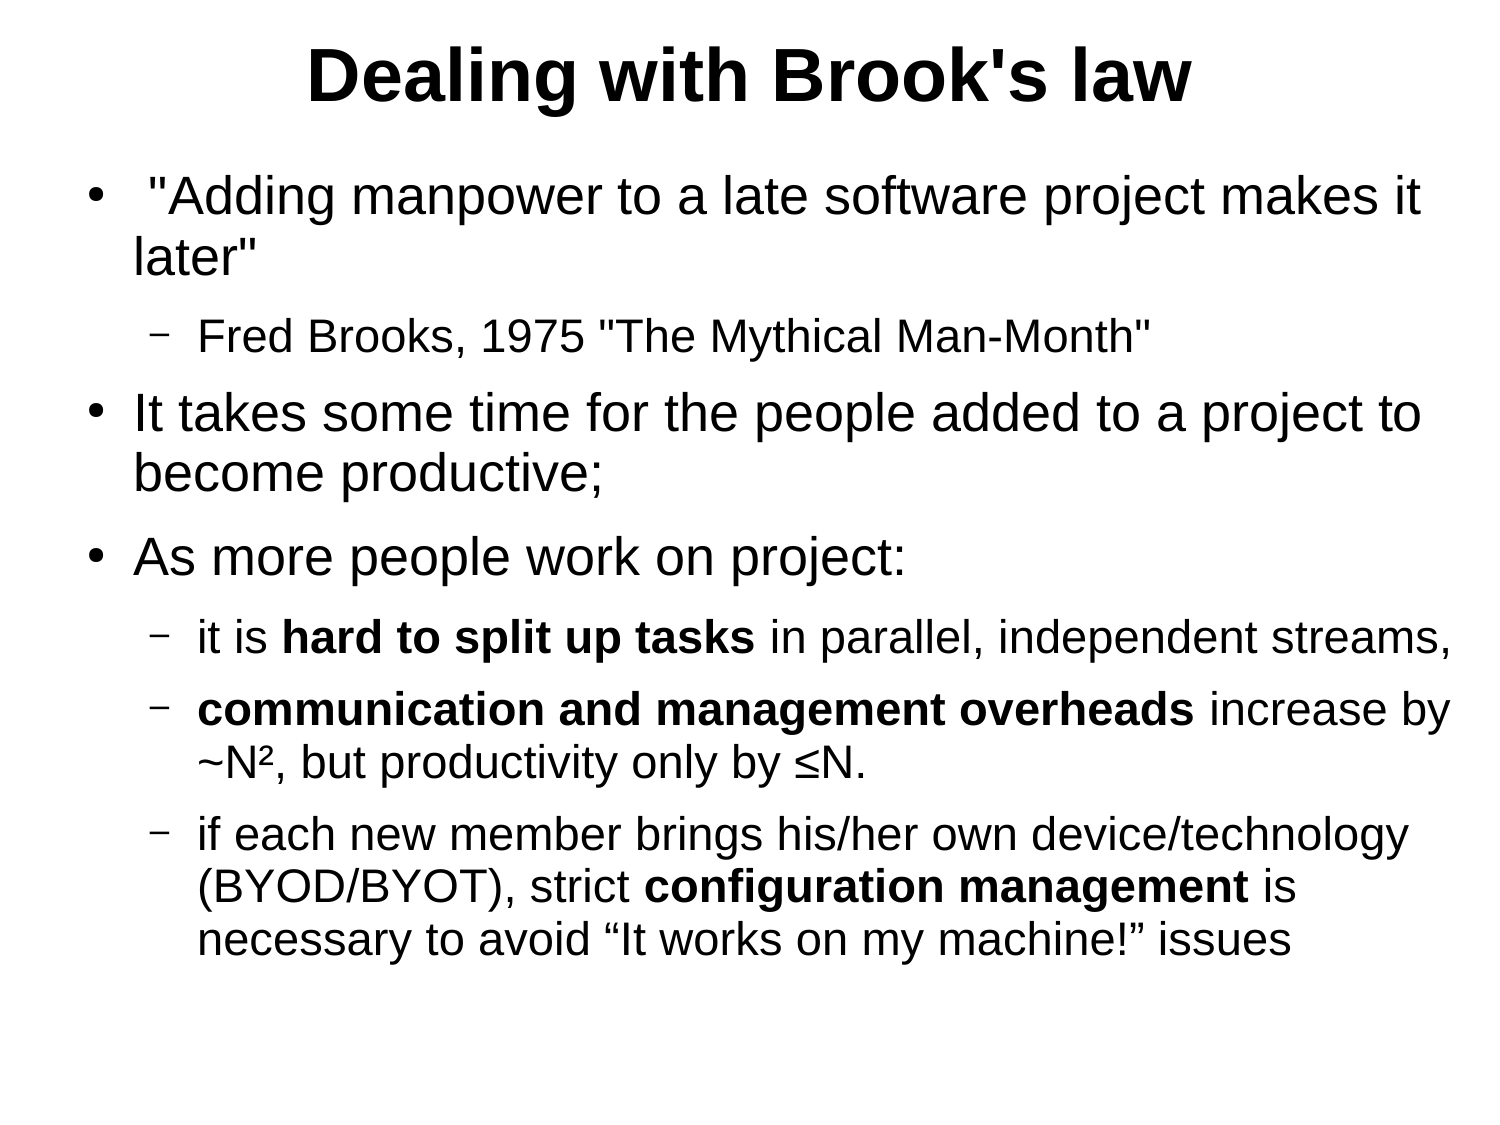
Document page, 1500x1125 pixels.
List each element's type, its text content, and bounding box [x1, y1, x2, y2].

list "Adding manpower to a late software project makes it later" Fred Brooks, 1975 "The Mythical Man-Month" It takes some time for the people added to a project to become productive; As more people work on project: it is hard to split up tasks in parallel, independent streams, communication and management overheads increase by ~N², but productivity only by ≤N. if each new member brings his/her own device/technology (BYOD/BYOT), strict configuration management is necessary to avoid “It works on my machine!” issues [70, 165, 1461, 1016]
title Dealing with Brook's law [75, 9, 1425, 142]
